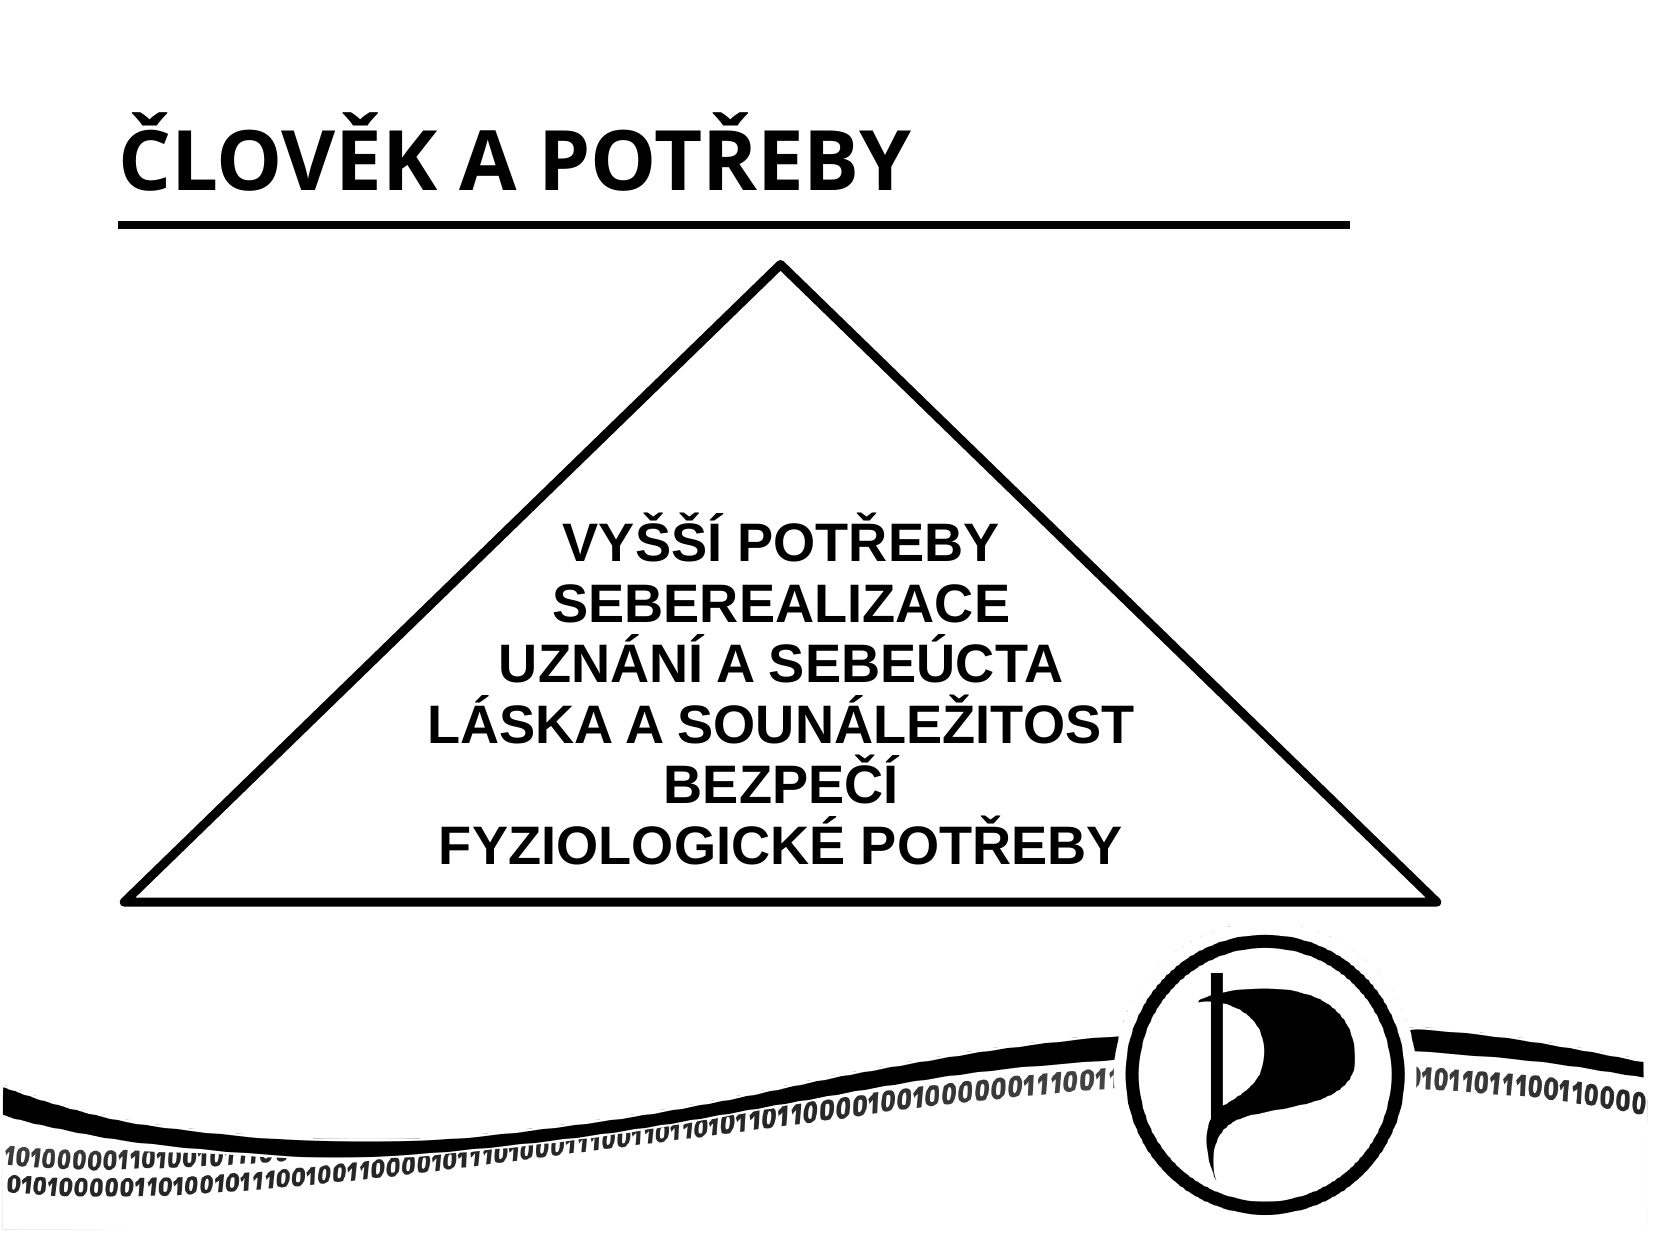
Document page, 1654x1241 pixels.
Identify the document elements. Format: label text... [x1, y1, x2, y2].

text_box [532, 264, 1029, 505]
text_box VYŠŠÍ POTŘEBY SEBEREALIZACE UZNÁNÍ A SEBEÚCTA LÁSKA A SOUNÁLEŽITOST BEZPEČÍ FYZIOLOGICKÉ POTŘEBY [412, 505, 1151, 884]
title ČLOVĚK A POTŘEBY [118, 22, 1576, 216]
picture [0, 922, 1648, 1230]
text_box [124, 622, 1437, 903]
